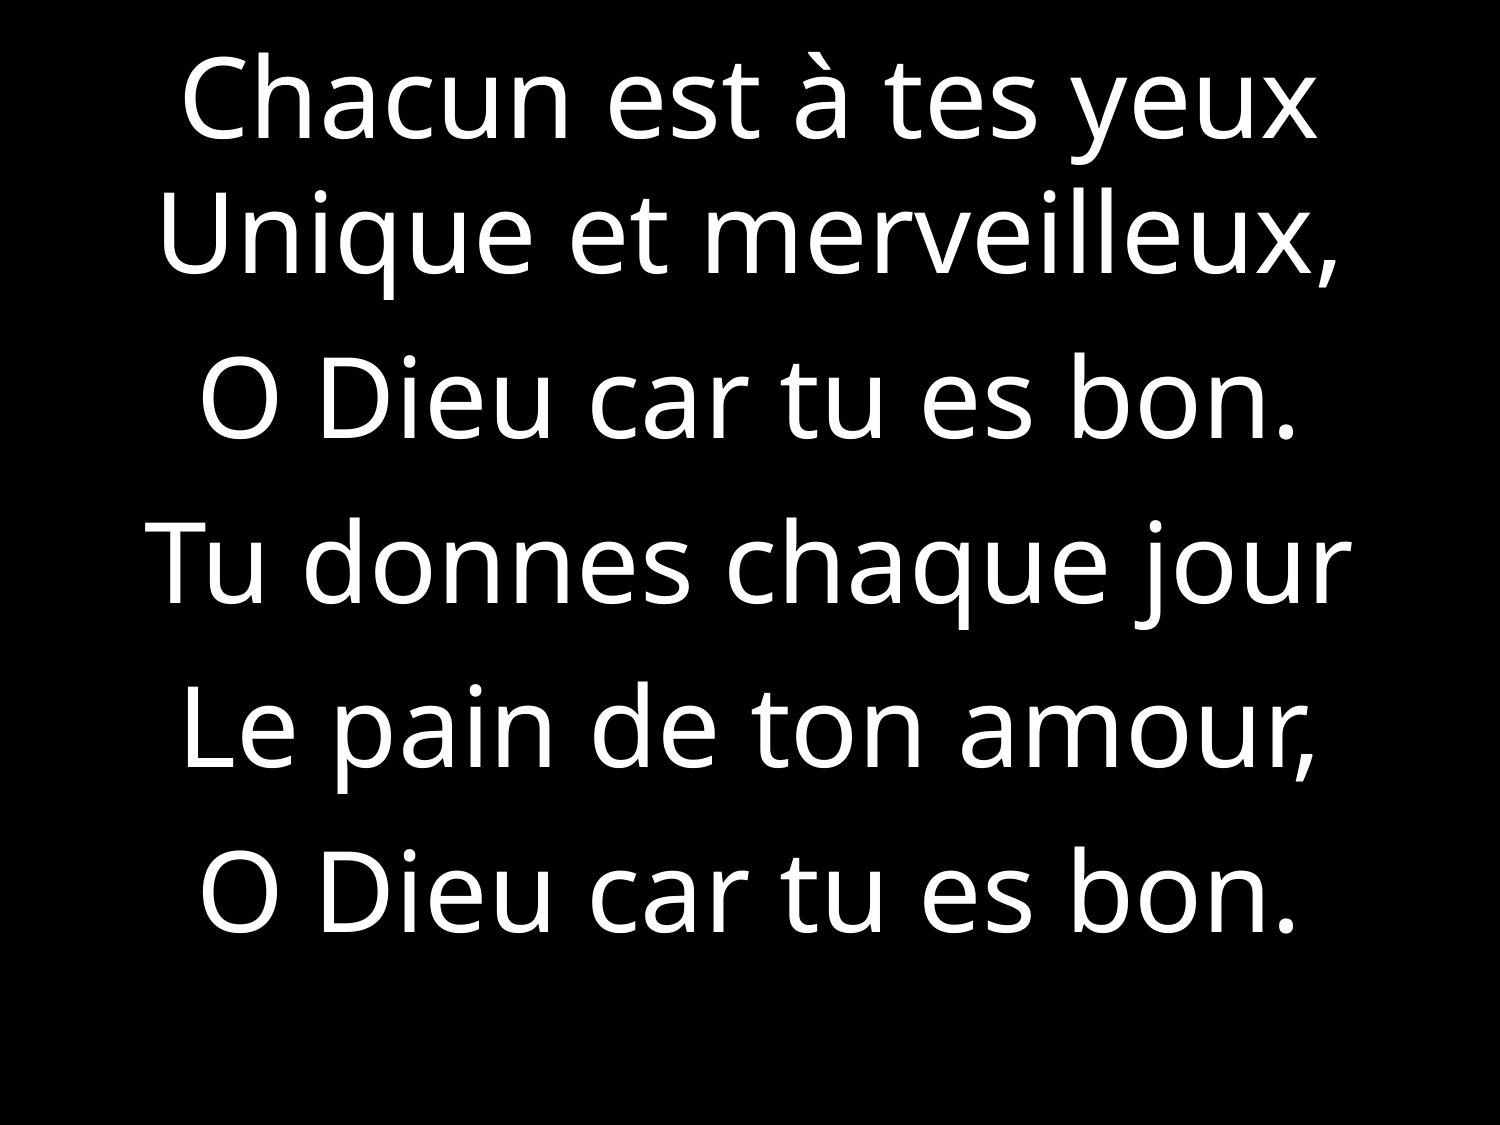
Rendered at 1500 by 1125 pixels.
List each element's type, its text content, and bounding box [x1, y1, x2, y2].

list Chacun est à tes yeux Unique et merveilleux, O Dieu car tu es bon. Tu donnes chaque jour Le pain de ton amour, O Dieu car tu es bon. [0, 19, 1500, 1106]
